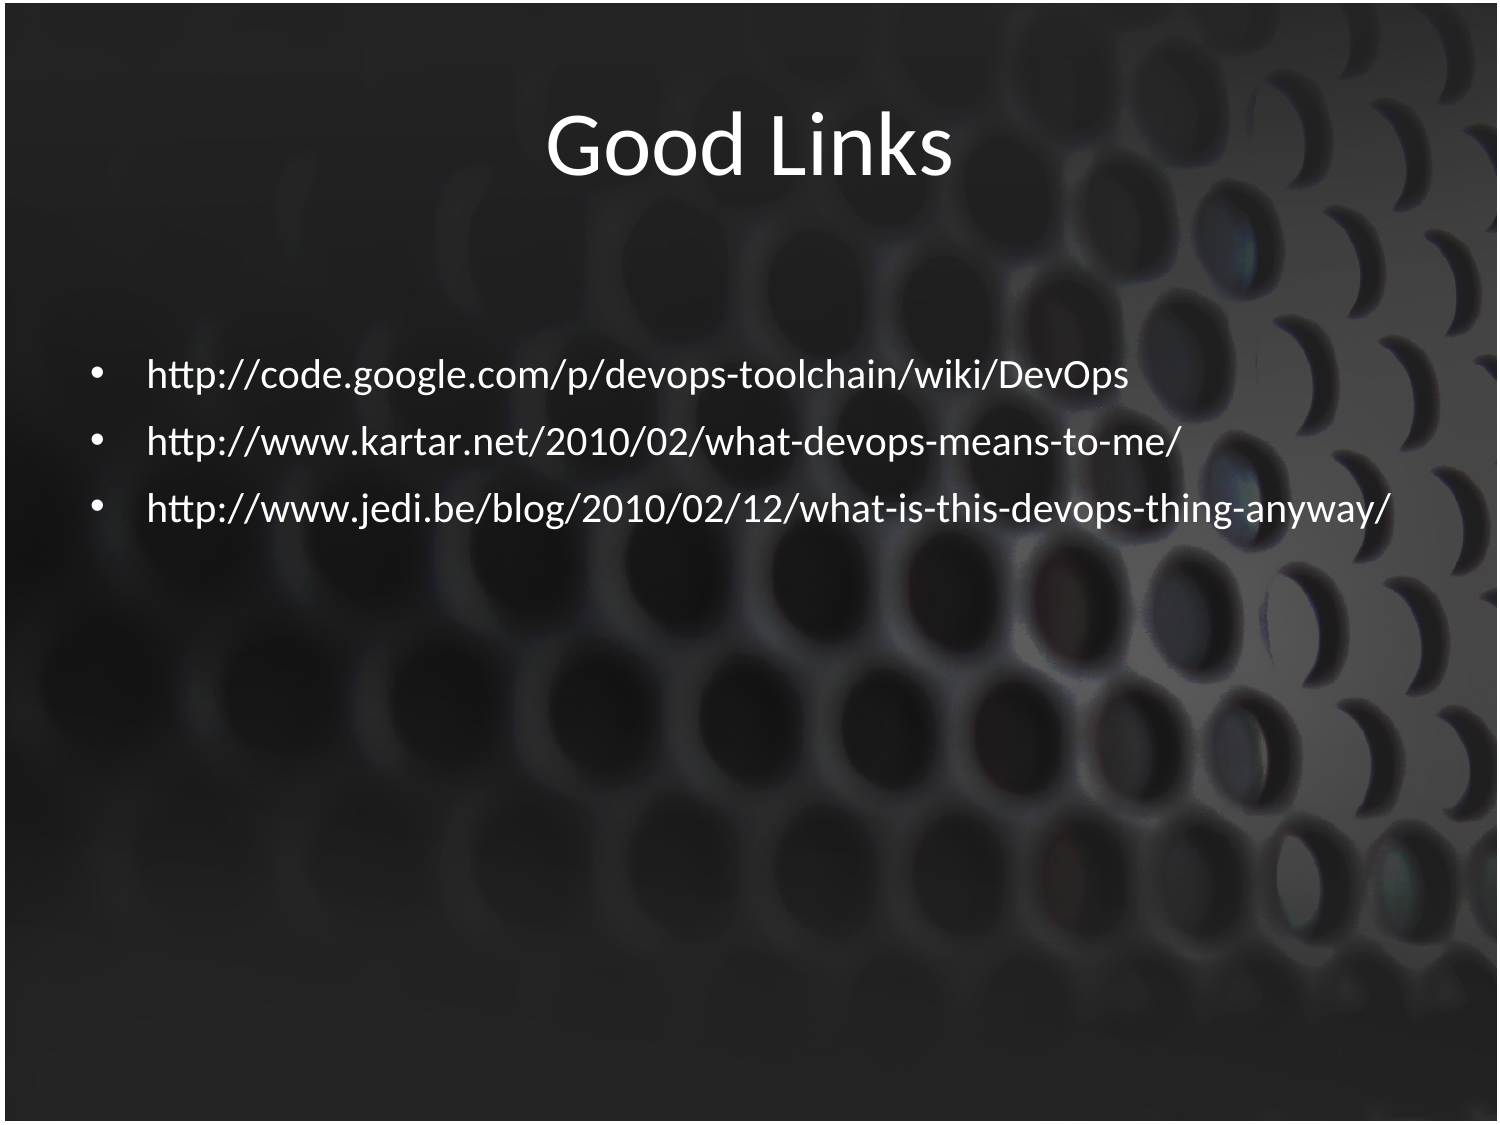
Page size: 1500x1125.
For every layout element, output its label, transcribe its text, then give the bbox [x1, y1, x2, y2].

title Good Links [75, 45, 1426, 233]
list http://code.google.com/p/devops-toolchain/wiki/DevOps http://www.kartar.net/2010/02/what-devops-means-to-me/ http://www.jedi.be/blog/2010/02/12/what-is-this-devops-thing-anyway/ [75, 339, 1426, 1079]
picture [0, 0, 1500, 1125]
